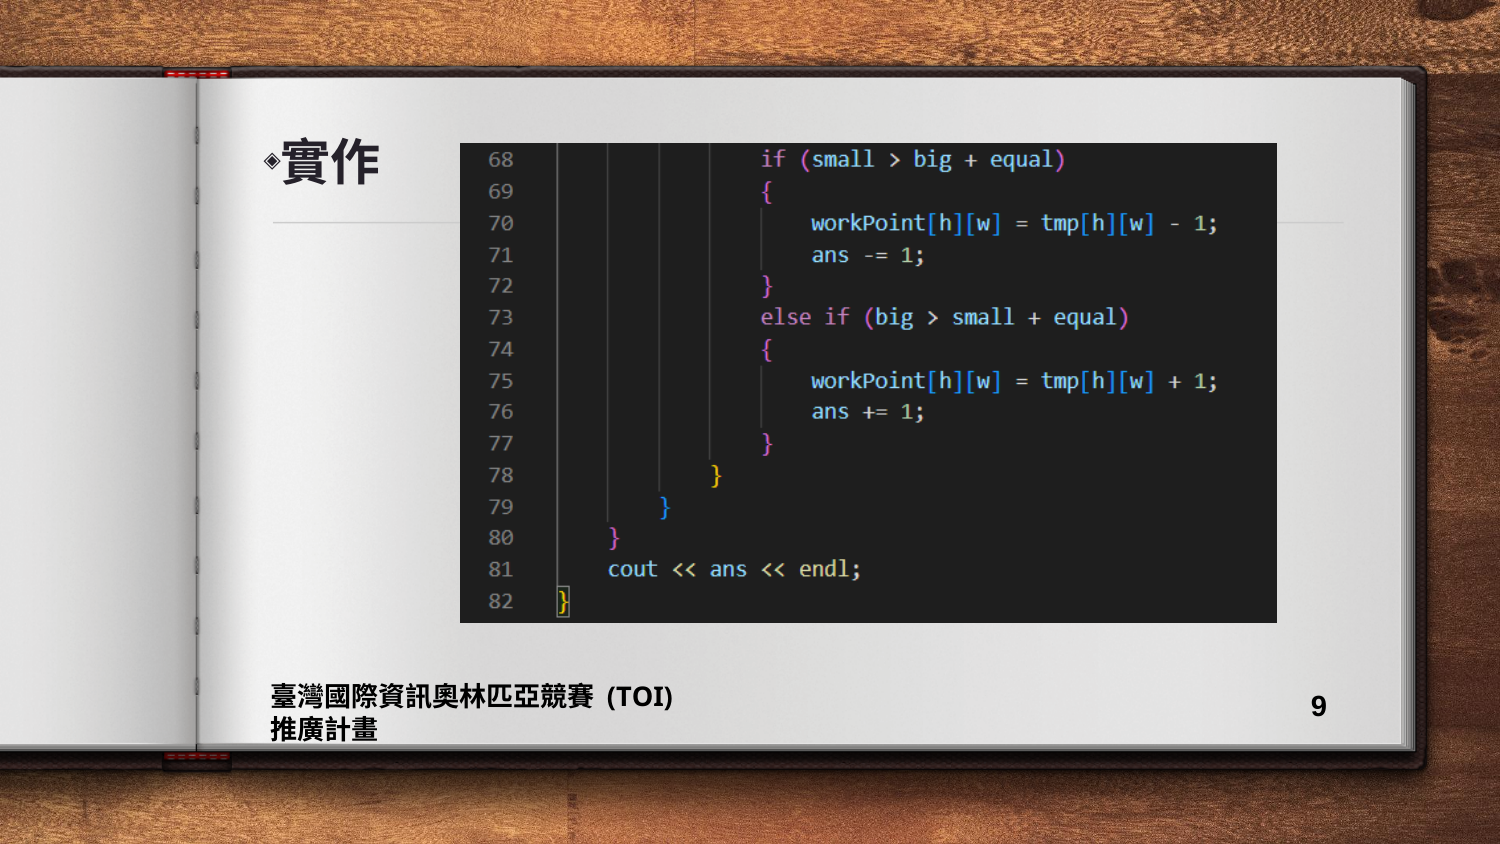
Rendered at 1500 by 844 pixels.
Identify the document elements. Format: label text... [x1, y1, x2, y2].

picture [460, 143, 1277, 623]
text_box 實作 [248, 115, 1190, 205]
text_box 9 [1295, 672, 1386, 737]
